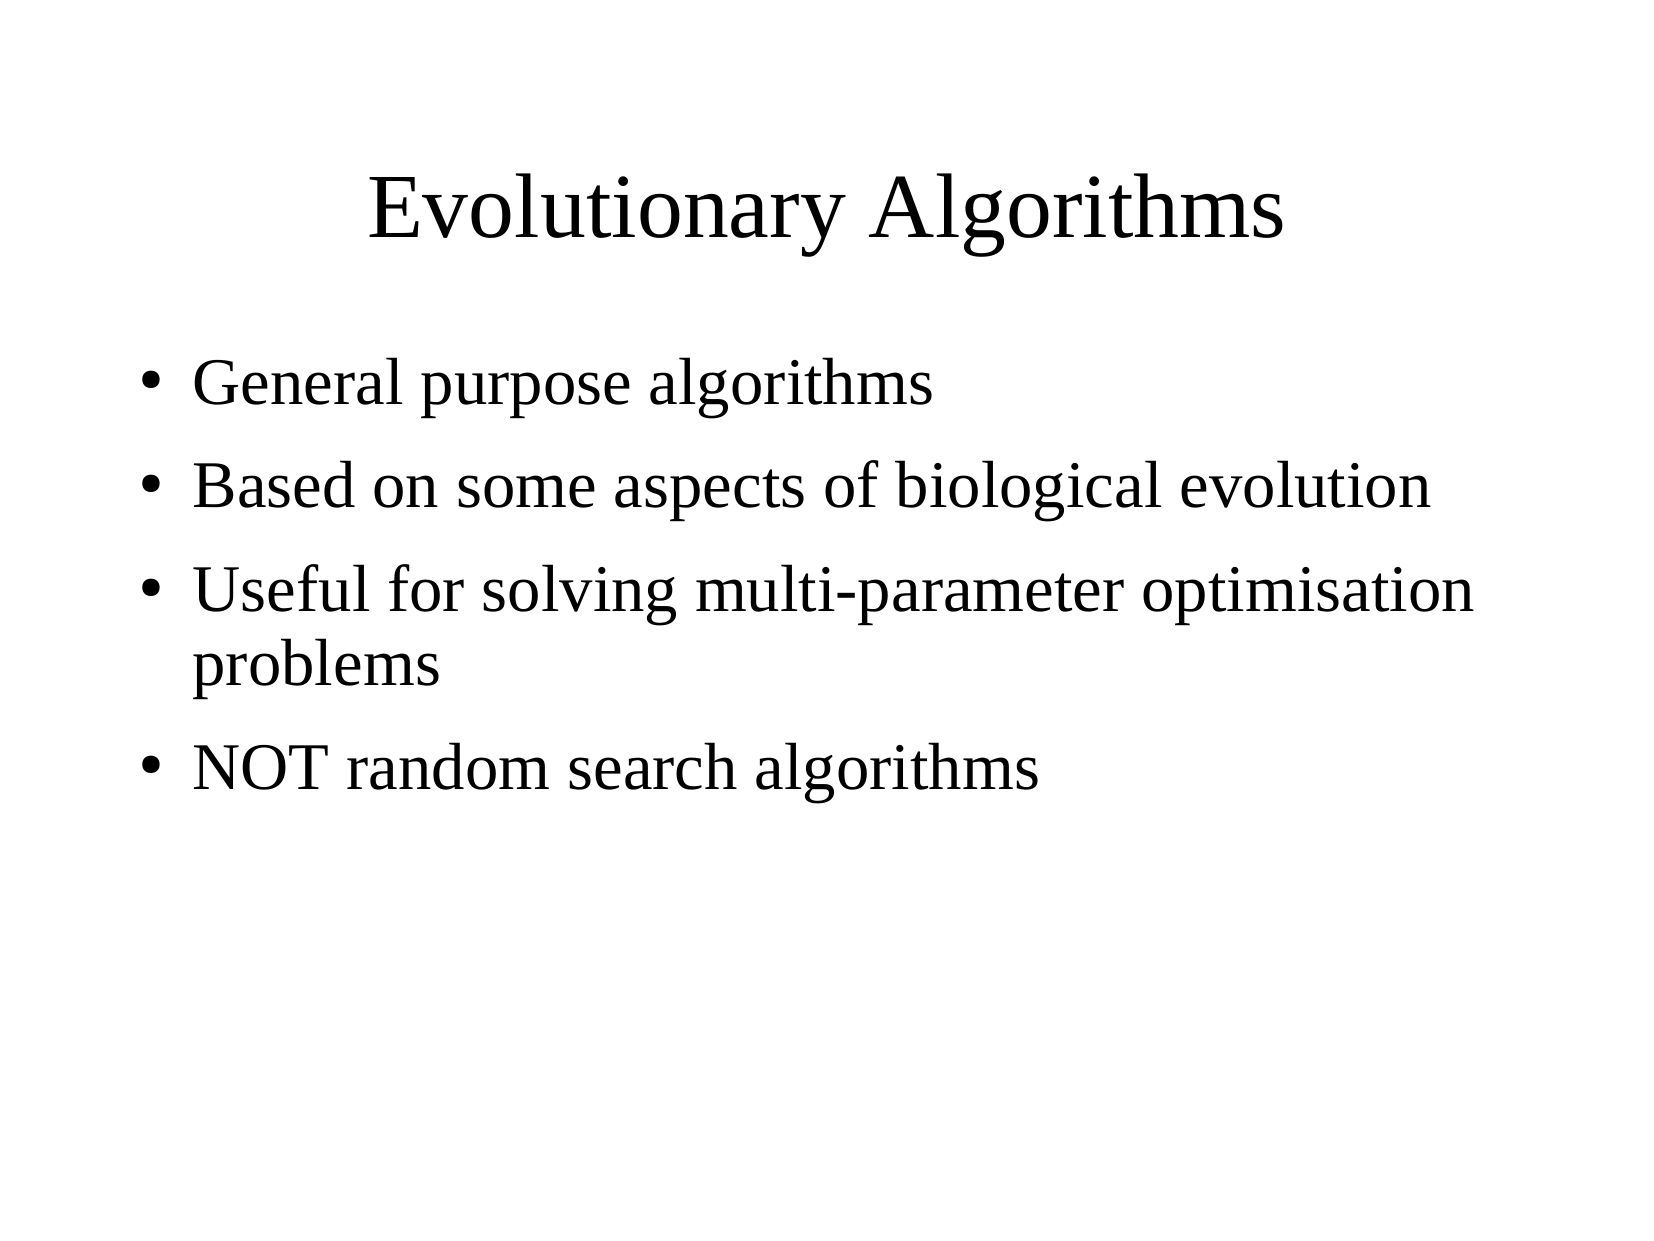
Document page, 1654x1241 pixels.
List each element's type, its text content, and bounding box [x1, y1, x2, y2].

title Evolutionary Algorithms [121, 102, 1534, 311]
list General purpose algorithms Based on some aspects of biological evolution Useful for solving multi-parameter optimisation problems NOT random search algorithms [121, 344, 1534, 1127]
